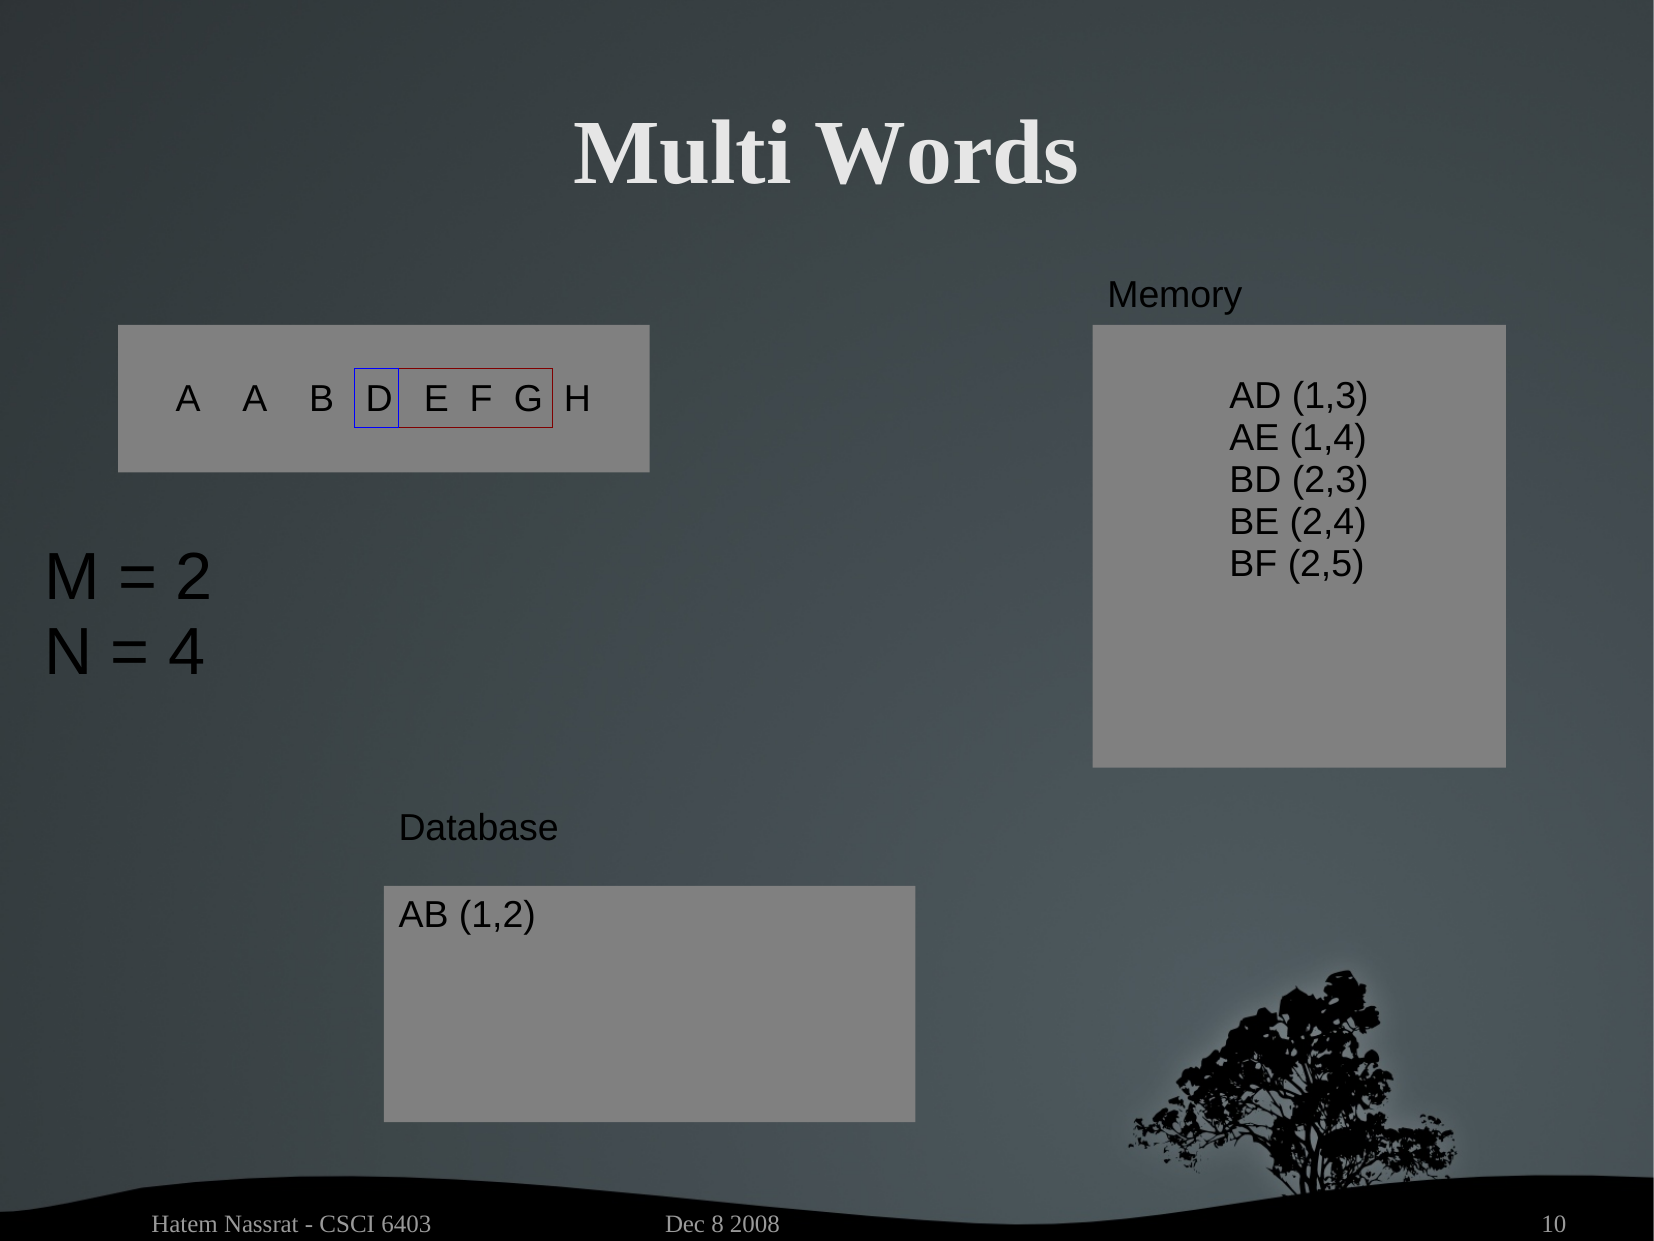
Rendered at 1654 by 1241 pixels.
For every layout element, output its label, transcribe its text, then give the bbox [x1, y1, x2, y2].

text_box AB (1,2) [383, 885, 916, 1123]
text_box Memory [1092, 265, 1258, 323]
text_box M = 2 N = 4 [29, 531, 237, 695]
text_box AD (1,3) AE (1,4) BD (2,3) BE (2,4) BF (2,5) [1092, 324, 1506, 768]
text_box A A B D E F G H [118, 324, 650, 473]
text_box Database [383, 799, 591, 857]
picture [0, 0, 1654, 1241]
title Multi Words [82, 49, 1571, 257]
